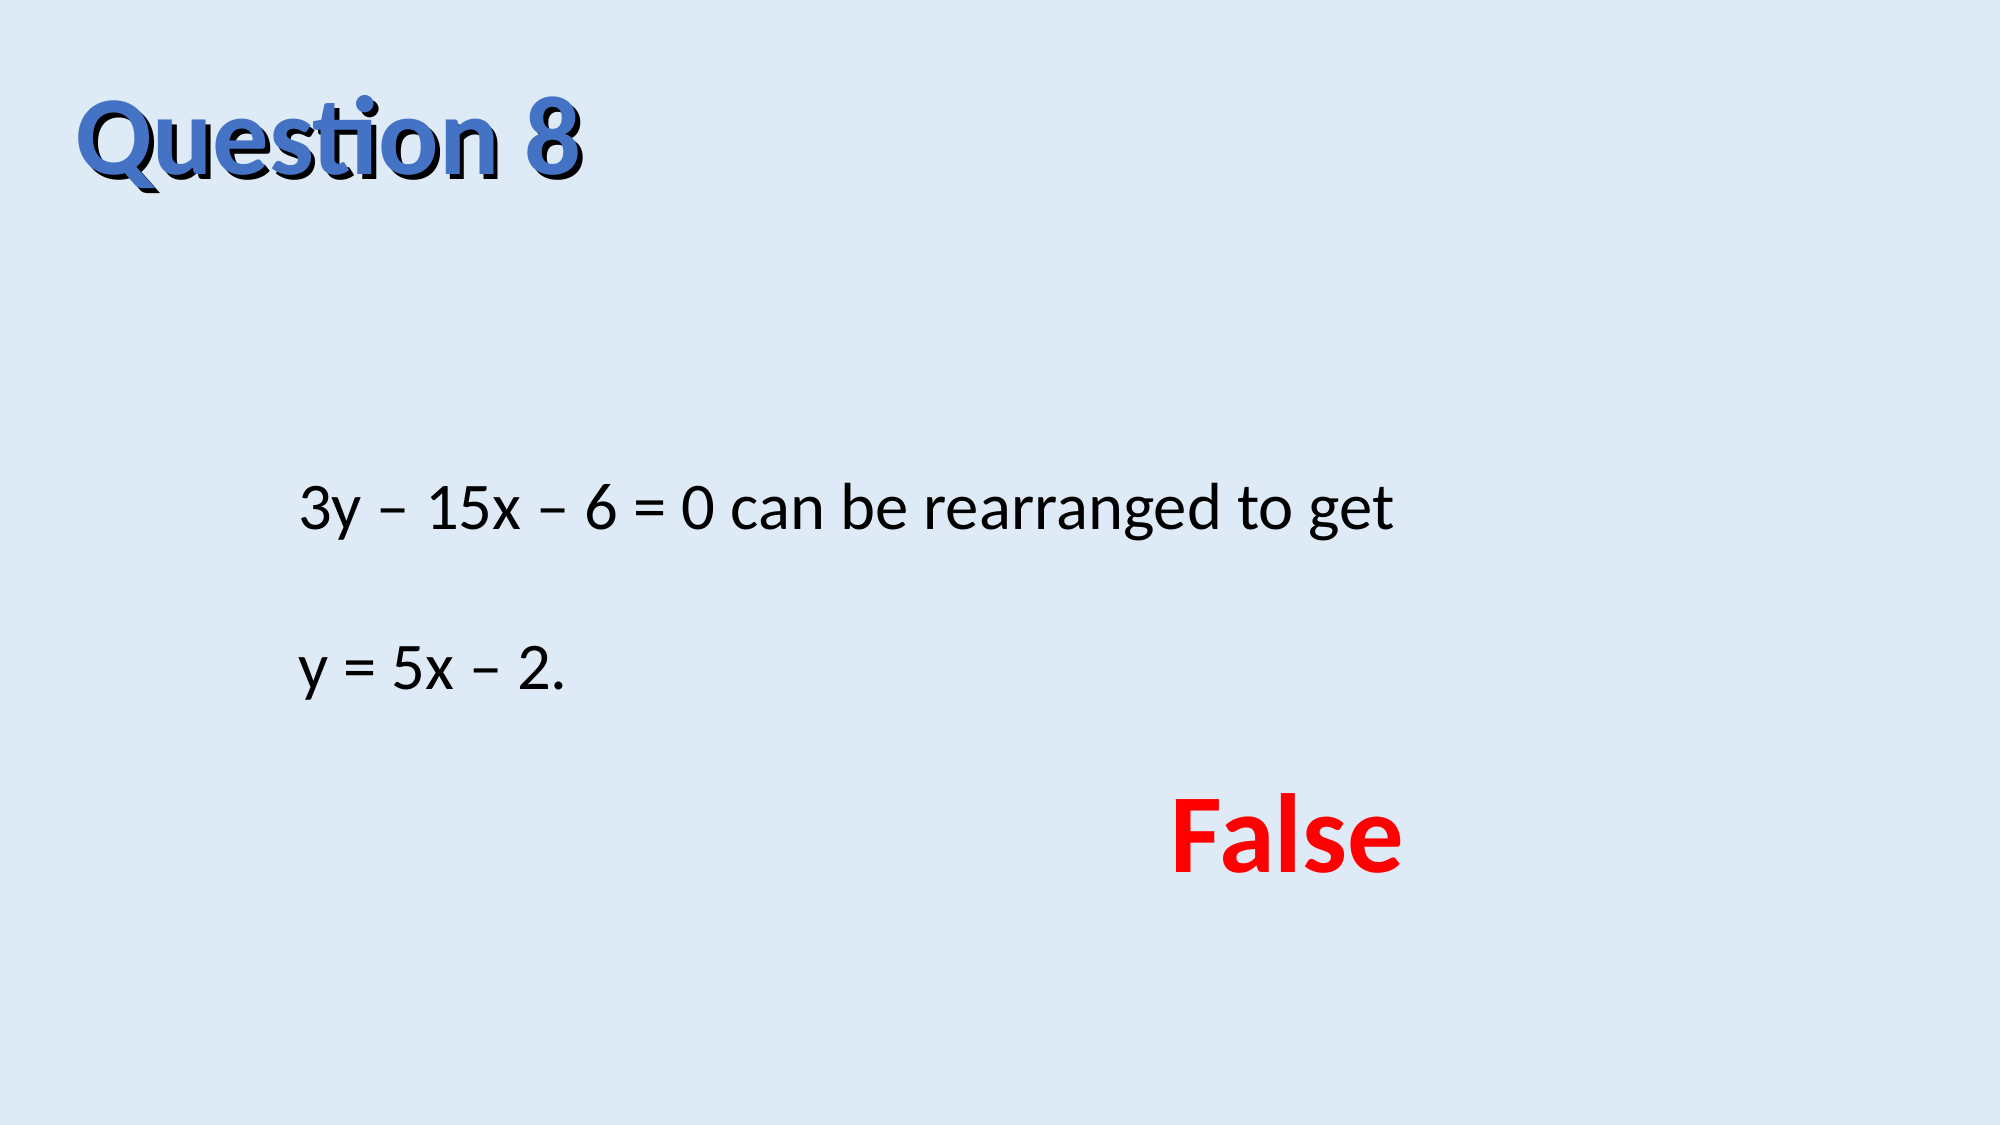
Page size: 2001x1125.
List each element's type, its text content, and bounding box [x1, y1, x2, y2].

text_box Question 8 [60, 55, 597, 205]
text_box 3y – 15x – 6 = 0 can be rearranged to get y = 5x – 2. [283, 455, 1424, 713]
text_box False [1155, 752, 1419, 902]
